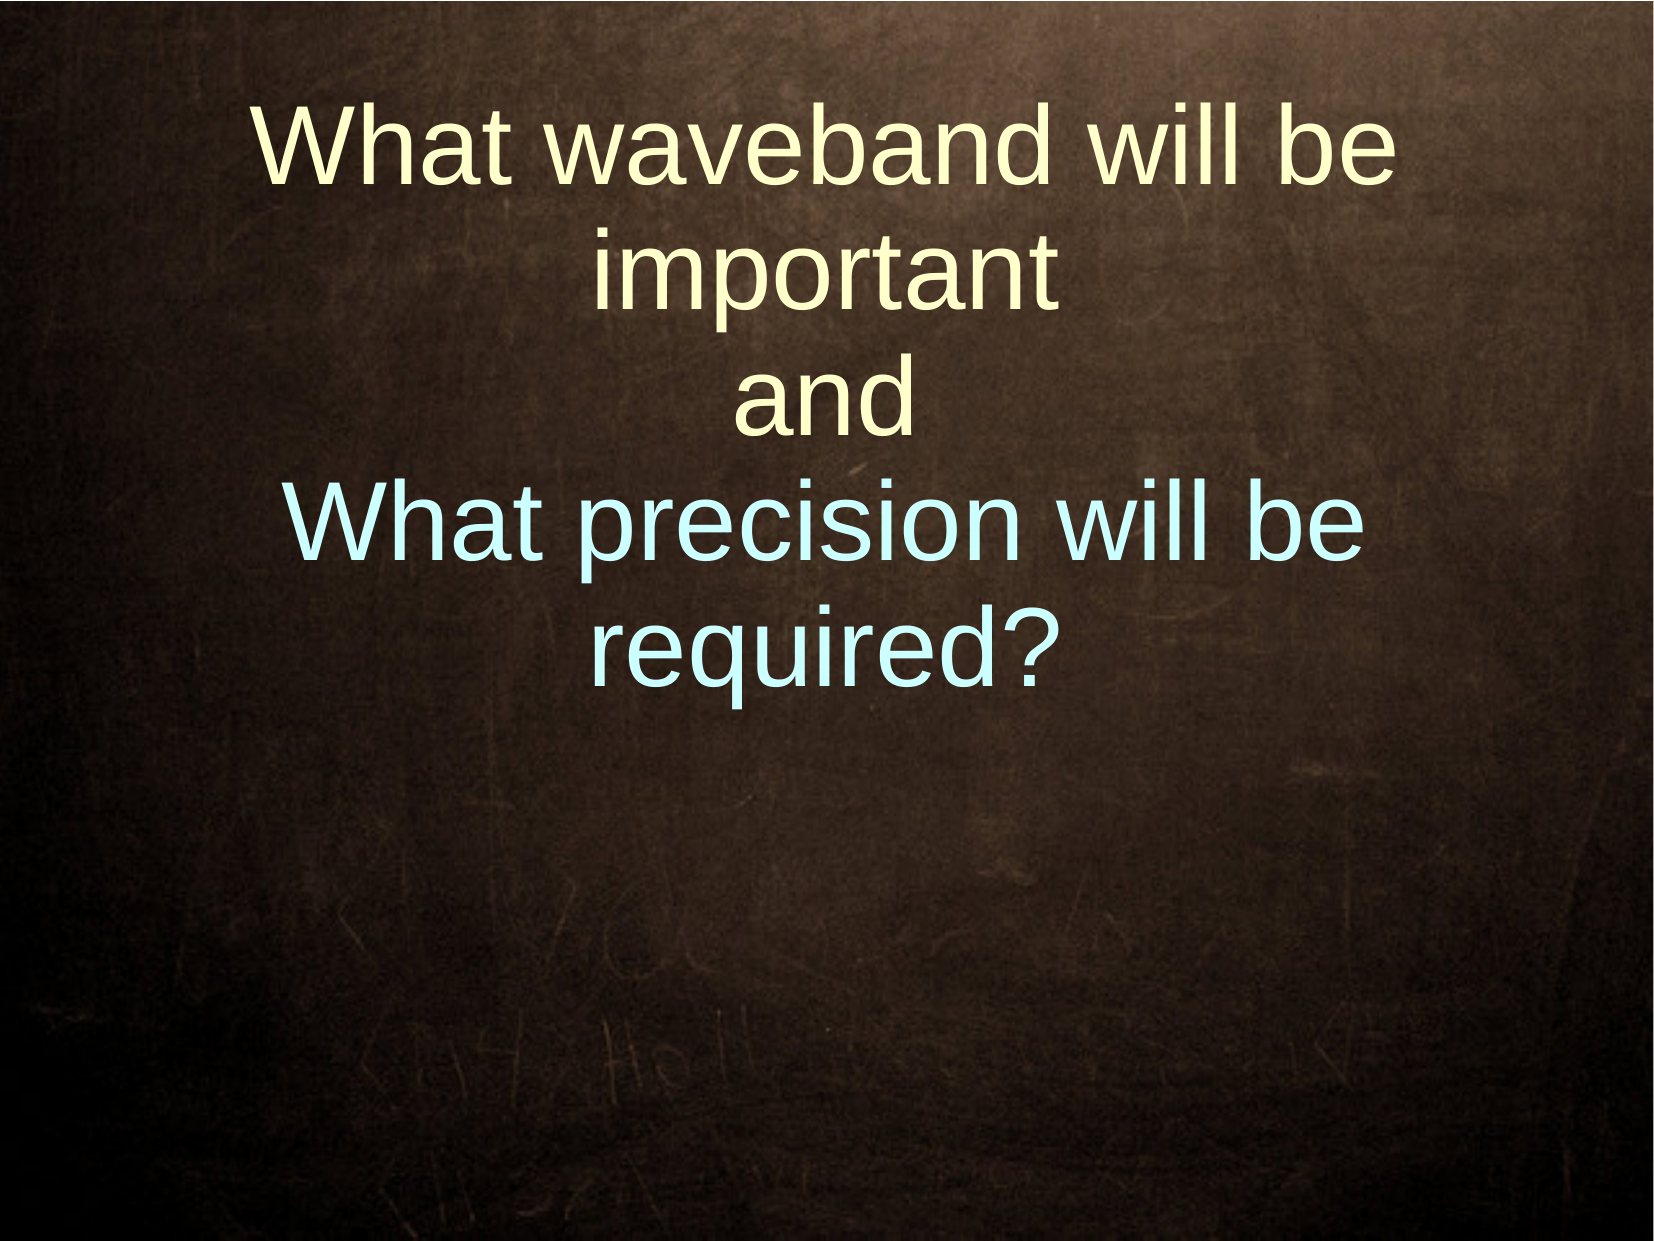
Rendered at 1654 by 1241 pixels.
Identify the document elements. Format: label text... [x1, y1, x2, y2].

text_box What waveband will be important and What precision will be required? [75, 75, 1576, 718]
picture [0, 1, 1654, 1241]
